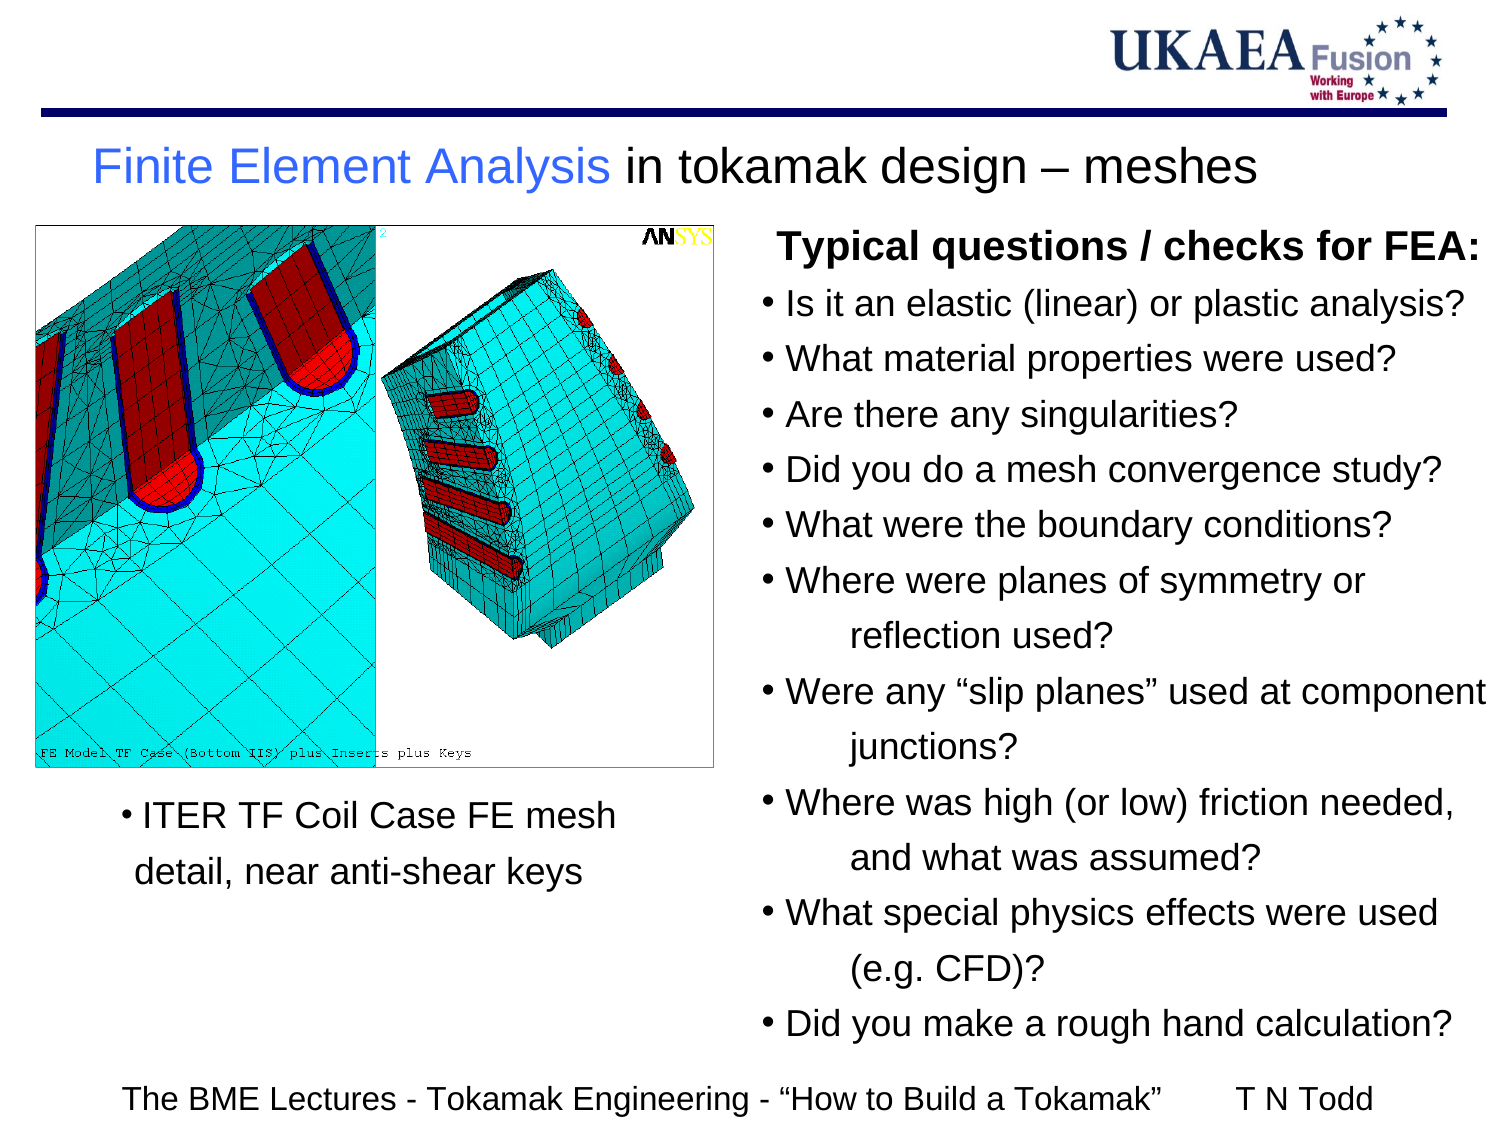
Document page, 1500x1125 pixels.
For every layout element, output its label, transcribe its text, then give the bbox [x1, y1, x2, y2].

text_box Finite Element Analysis in tokamak design – meshes [77, 125, 1274, 202]
text_box ITER TF Coil Case FE mesh detail, near anti-shear keys [106, 783, 643, 900]
picture [1107, 15, 1443, 106]
text_box Typical questions / checks for FEA: Is it an elastic (linear) or plastic analysis? What material properties were used? Are there any singularities? Did you do a mesh convergence study? What were the boundary conditions? Where were planes of symmetry or reflection used? Were any “slip planes” used at component junctions? Where was high (or low) friction needed, and what was assumed? What special physics effects were used (e.g. CFD)? Did you make a rough hand calculation? [746, 210, 1500, 1052]
picture [23, 212, 746, 780]
